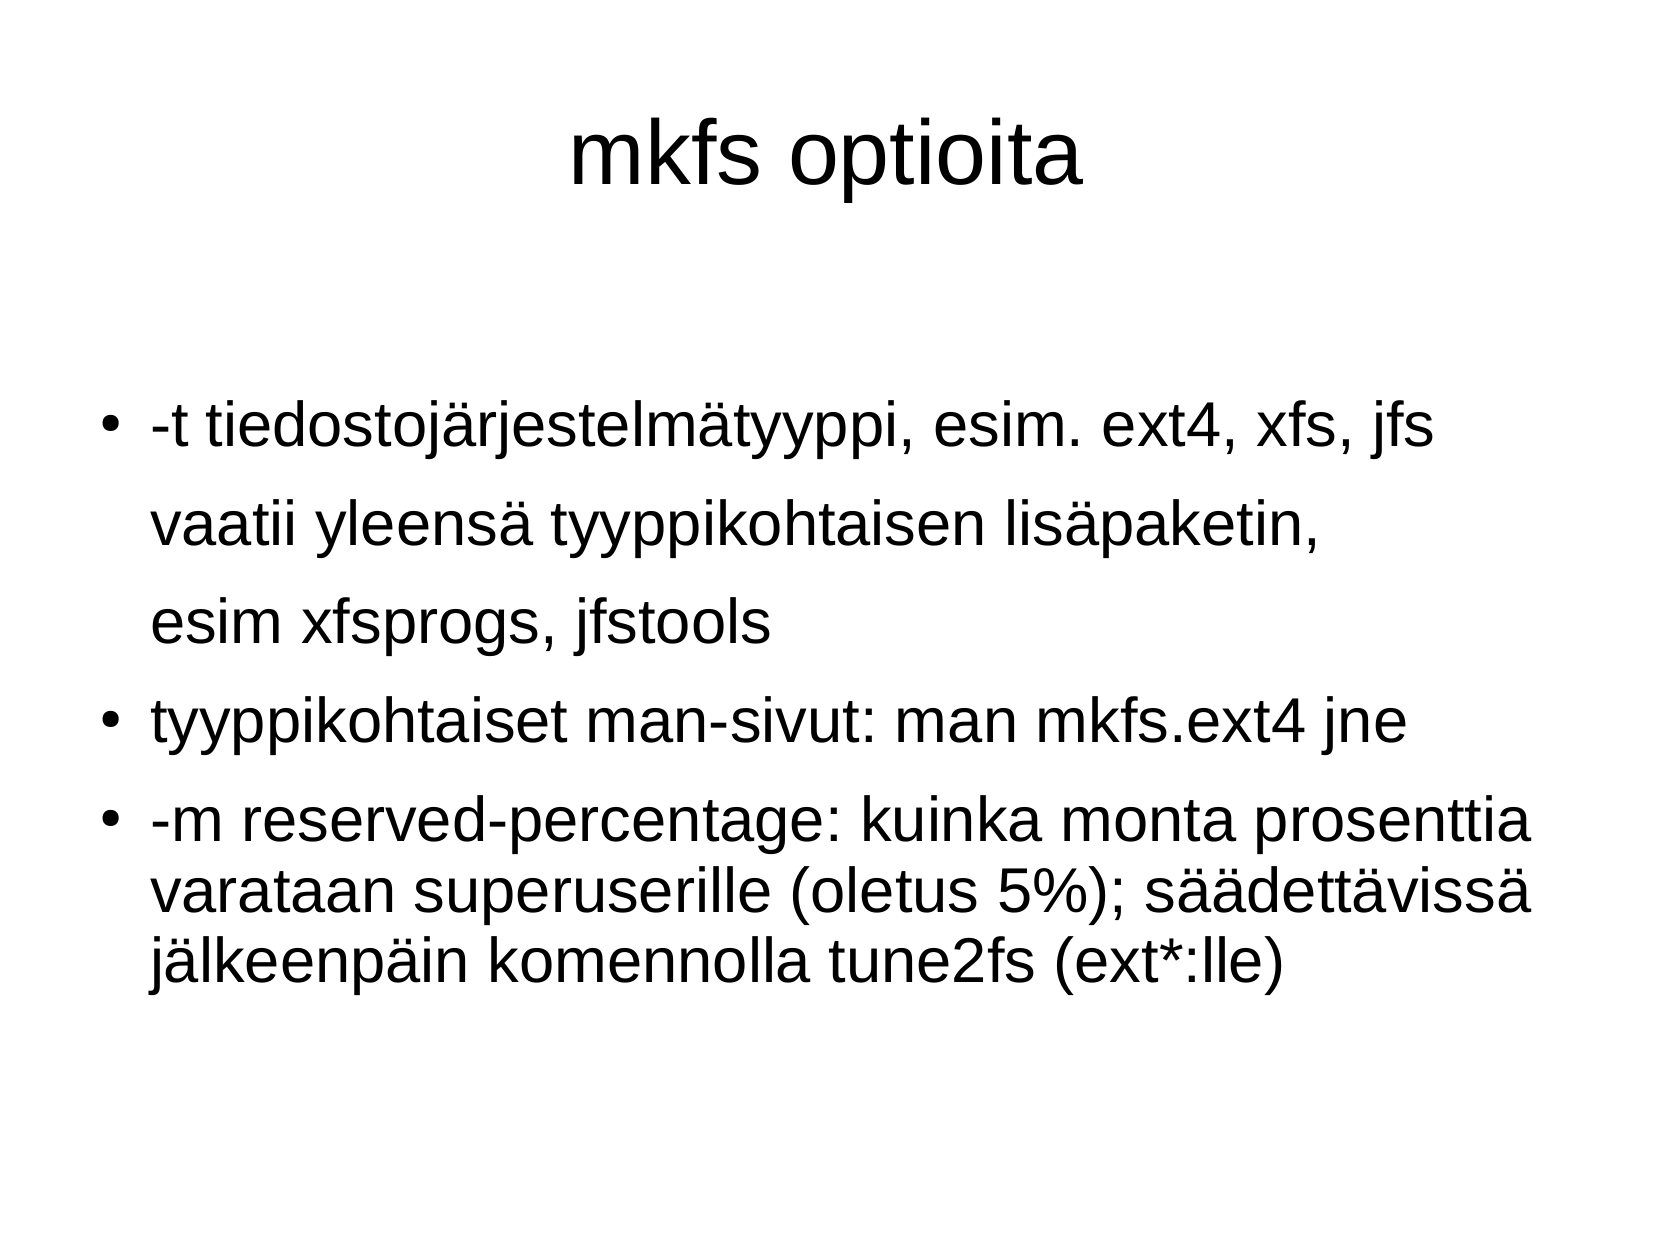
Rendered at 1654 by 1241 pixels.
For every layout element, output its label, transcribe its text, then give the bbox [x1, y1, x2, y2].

title mkfs optioita [82, 49, 1571, 257]
list -t tiedostojärjestelmätyyppi, esim. ext4, xfs, jfs vaatii yleensä tyyppikohtaisen lisäpaketin, esim xfsprogs, jfstools tyyppikohtaiset man-sivut: man mkfs.ext4 jne -m reserved-percentage: kuinka monta prosenttia varataan superuserille (oletus 5%); säädettävissä jälkeenpäin komennolla tune2fs (ext*:lle) [82, 290, 1571, 1010]
